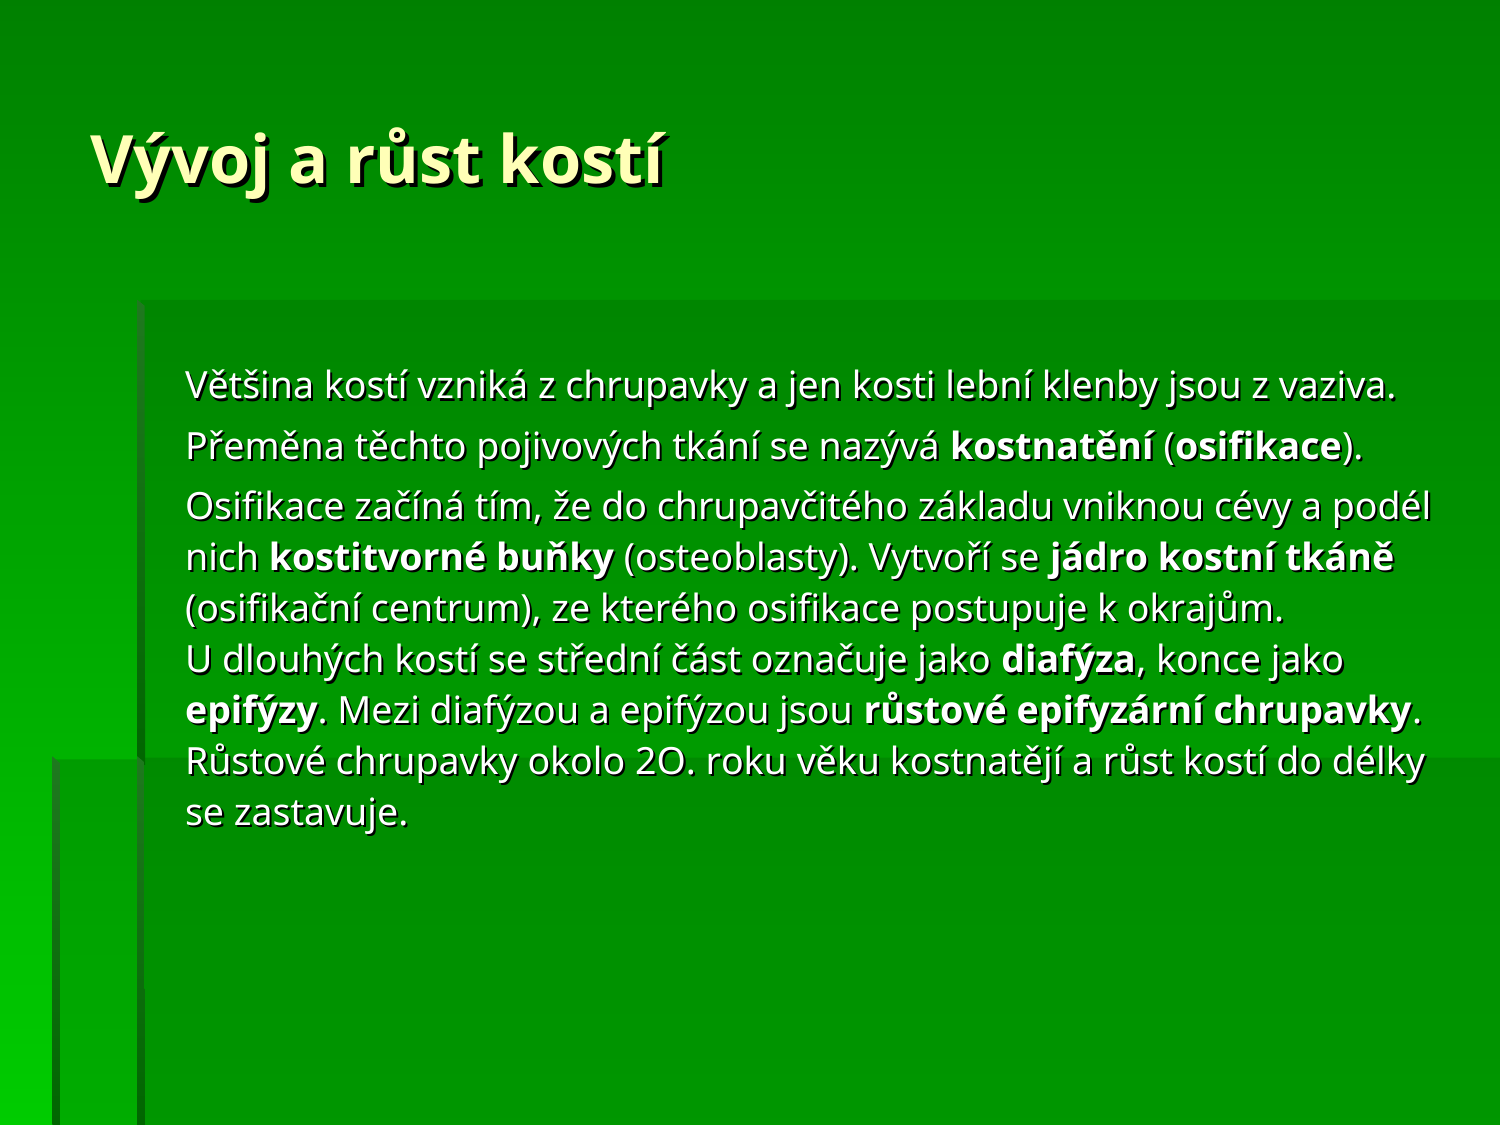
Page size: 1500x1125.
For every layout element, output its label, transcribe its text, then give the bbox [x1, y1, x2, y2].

title Vývoj a růst kostí [75, 40, 1451, 276]
list Většina kostí vzniká z chrupavky a jen kosti lební klenby jsou z vaziva. Přeměna těchto pojivových tkání se nazývá kostnatění (osifikace). Osifikace začíná tím, že do chrupavčitého základu vniknou cévy a podél nich kostitvorné buňky (osteoblasty). Vytvoří se jádro kostní tkáně (osifikační centrum), ze kterého osifikace postupuje k okrajům. U dlouhých kostí se střední část označuje jako diafýza, konce jako epifýzy. Mezi diafýzou a epifýzou jsou růstové epifyzární chrupavky. Růstové chrupavky okolo 2O. roku věku kostnatějí a růst kostí do délky se zastavuje. [152, 351, 1466, 1040]
